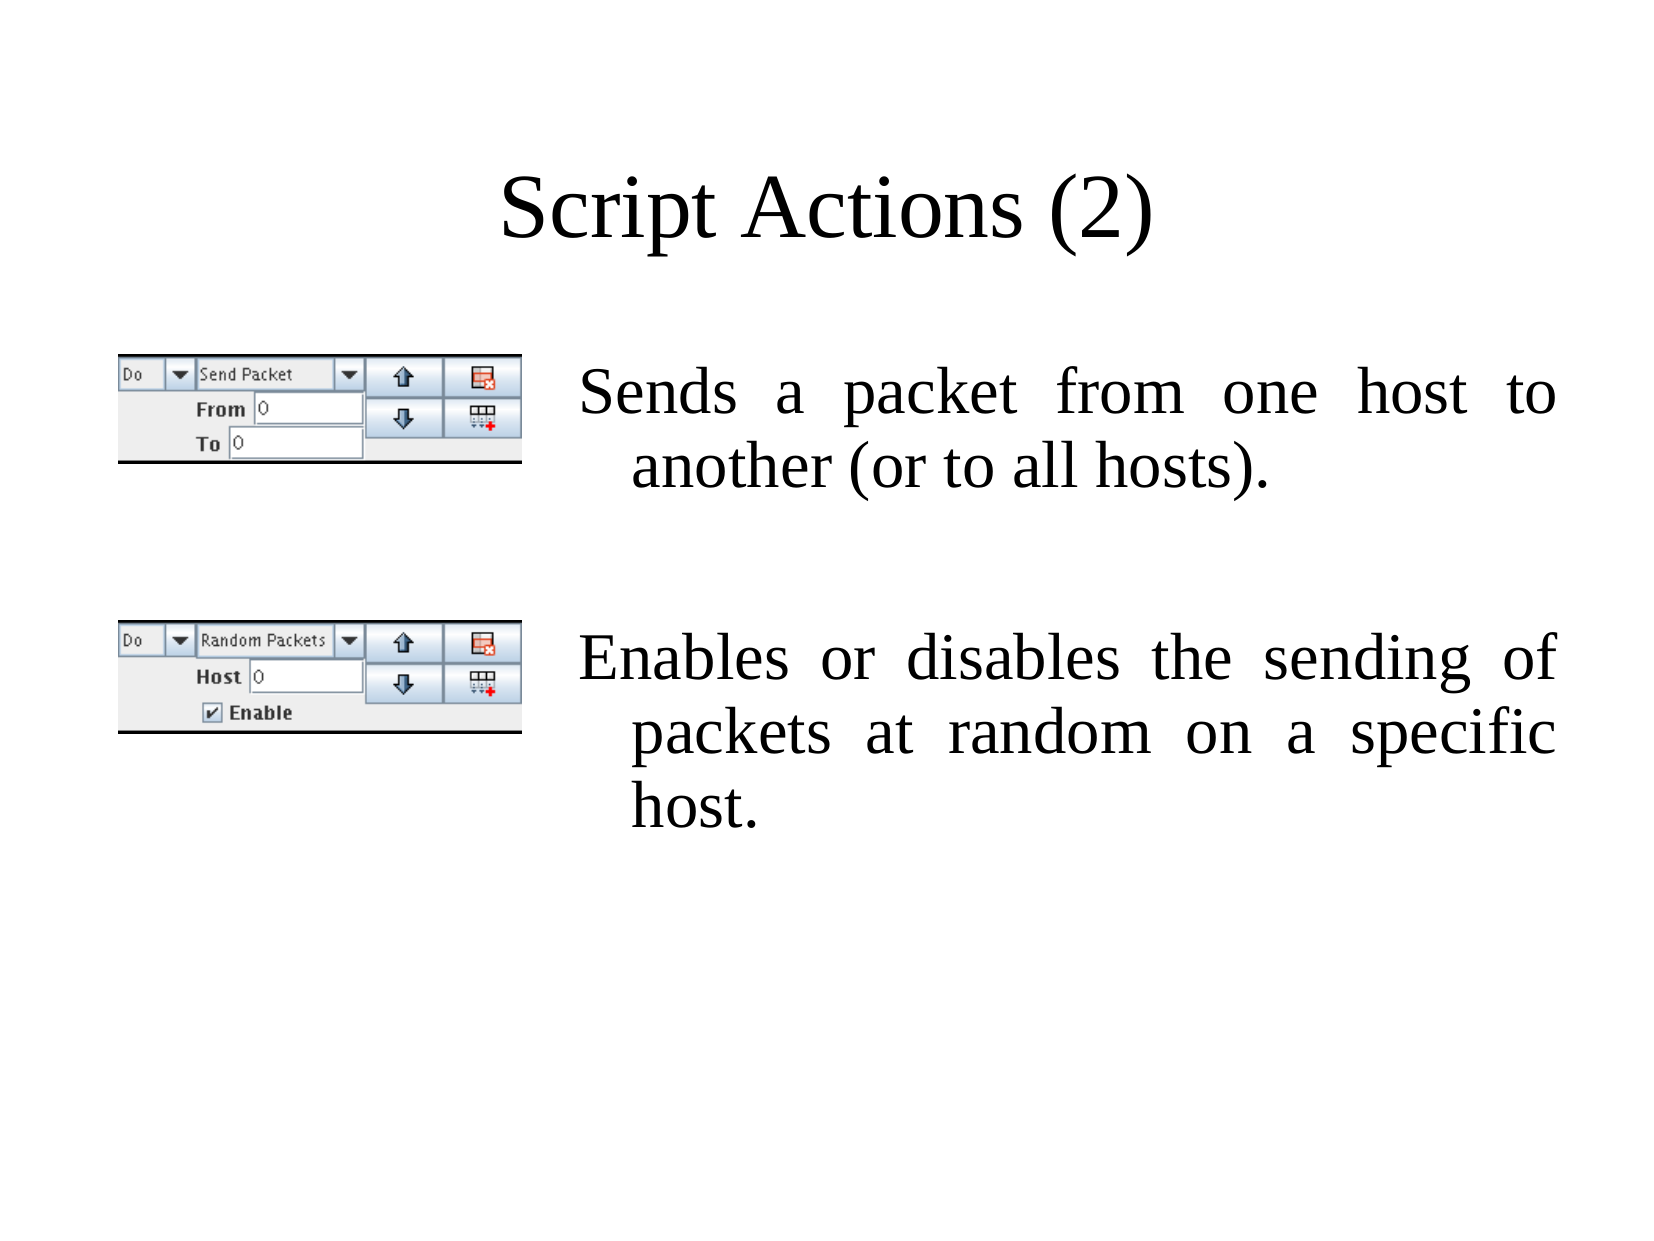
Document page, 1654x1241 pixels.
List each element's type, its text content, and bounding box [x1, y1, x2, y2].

picture [118, 620, 522, 735]
list Enables or disables the sending of packets at random on a specific host. [561, 620, 1560, 843]
list Sends a packet from one host to another (or to all hosts). [561, 354, 1560, 532]
title Script Actions (2) [121, 102, 1534, 311]
picture [118, 354, 522, 464]
